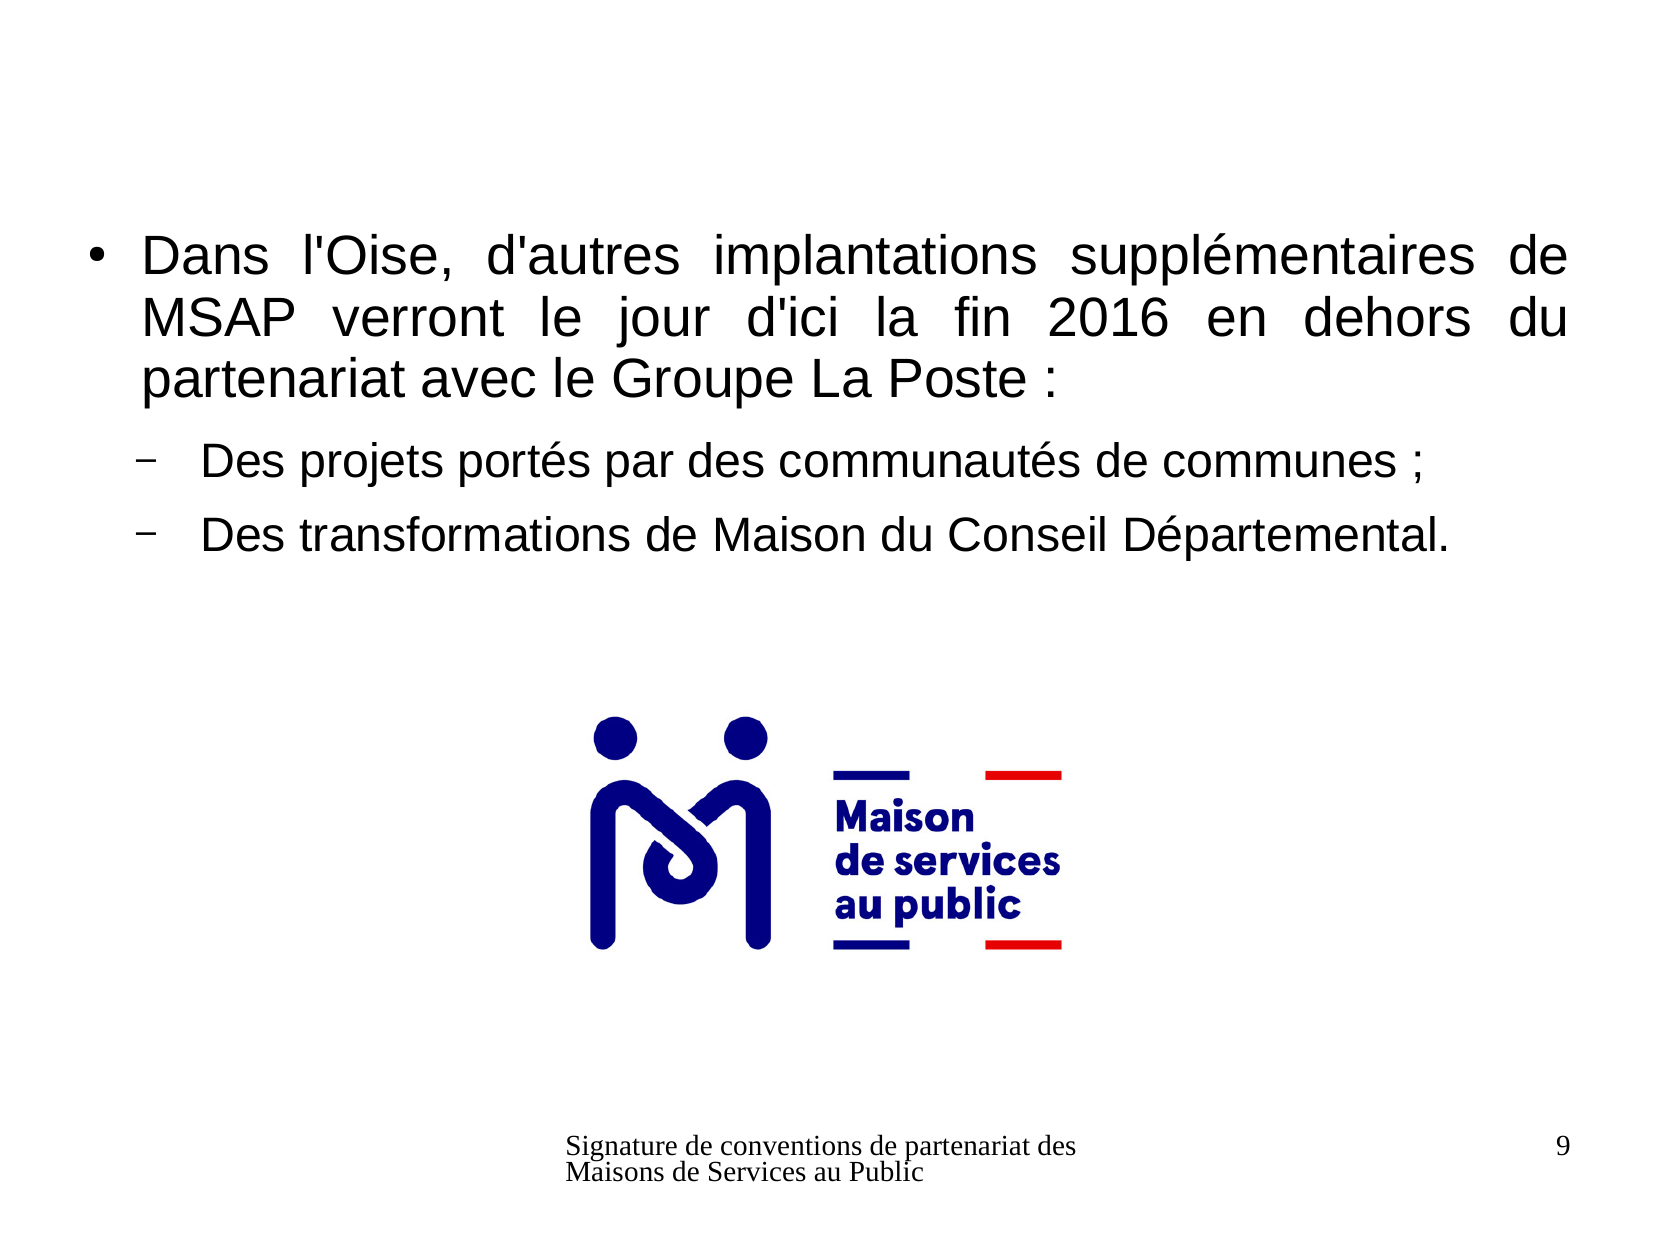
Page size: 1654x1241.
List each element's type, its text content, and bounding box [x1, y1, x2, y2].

picture [586, 665, 1067, 1009]
list Dans l'Oise, d'autres implantations supplémentaires de MSAP verront le jour d'ici la fin 2016 en dehors du partenariat avec le Groupe La Poste : Des projets portés par des communautés de communes ; Des transformations de Maison du Conseil Départemental. [82, 224, 1571, 568]
